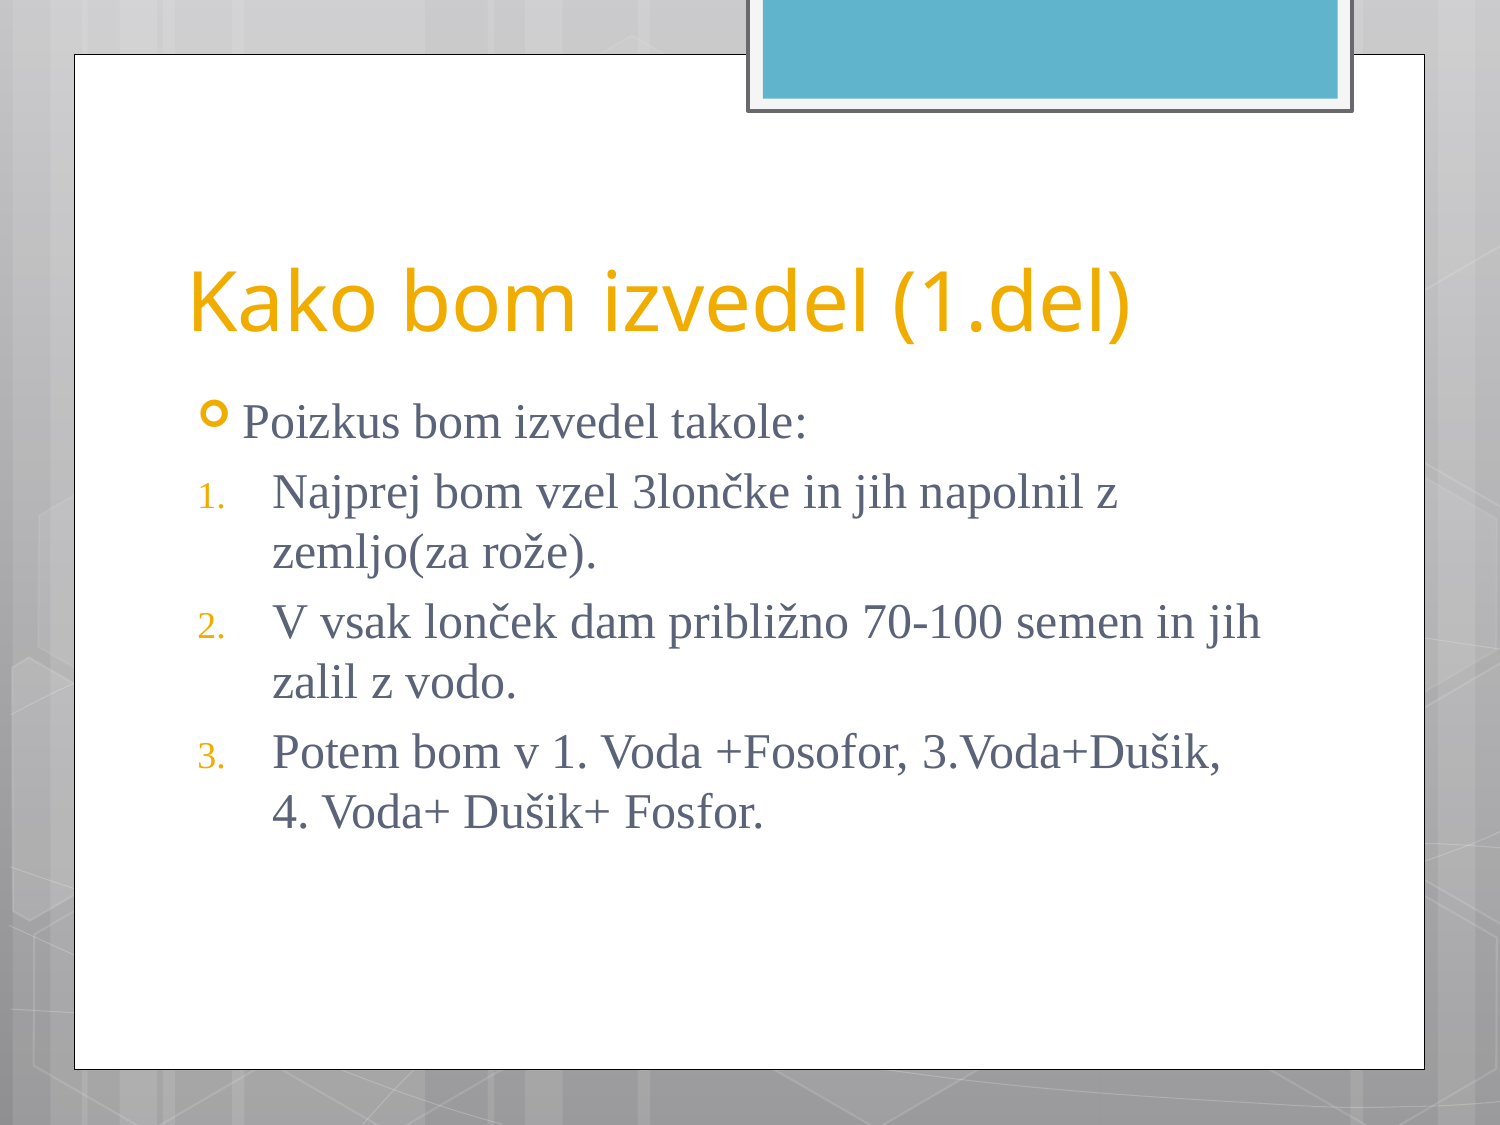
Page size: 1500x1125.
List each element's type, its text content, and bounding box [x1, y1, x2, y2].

title Kako bom izvedel (1.del) [171, 168, 1324, 356]
list Poizkus bom izvedel takole: Najprej bom vzel 3lončke in jih napolnil z zemljo(za rože). V vsak lonček dam približno 70-100 semen in jih zalil z vodo. Potem bom v 1. Voda +Fosofor, 3.Voda+Dušik, 4. Voda+ Dušik+ Fosfor. [171, 381, 1283, 870]
